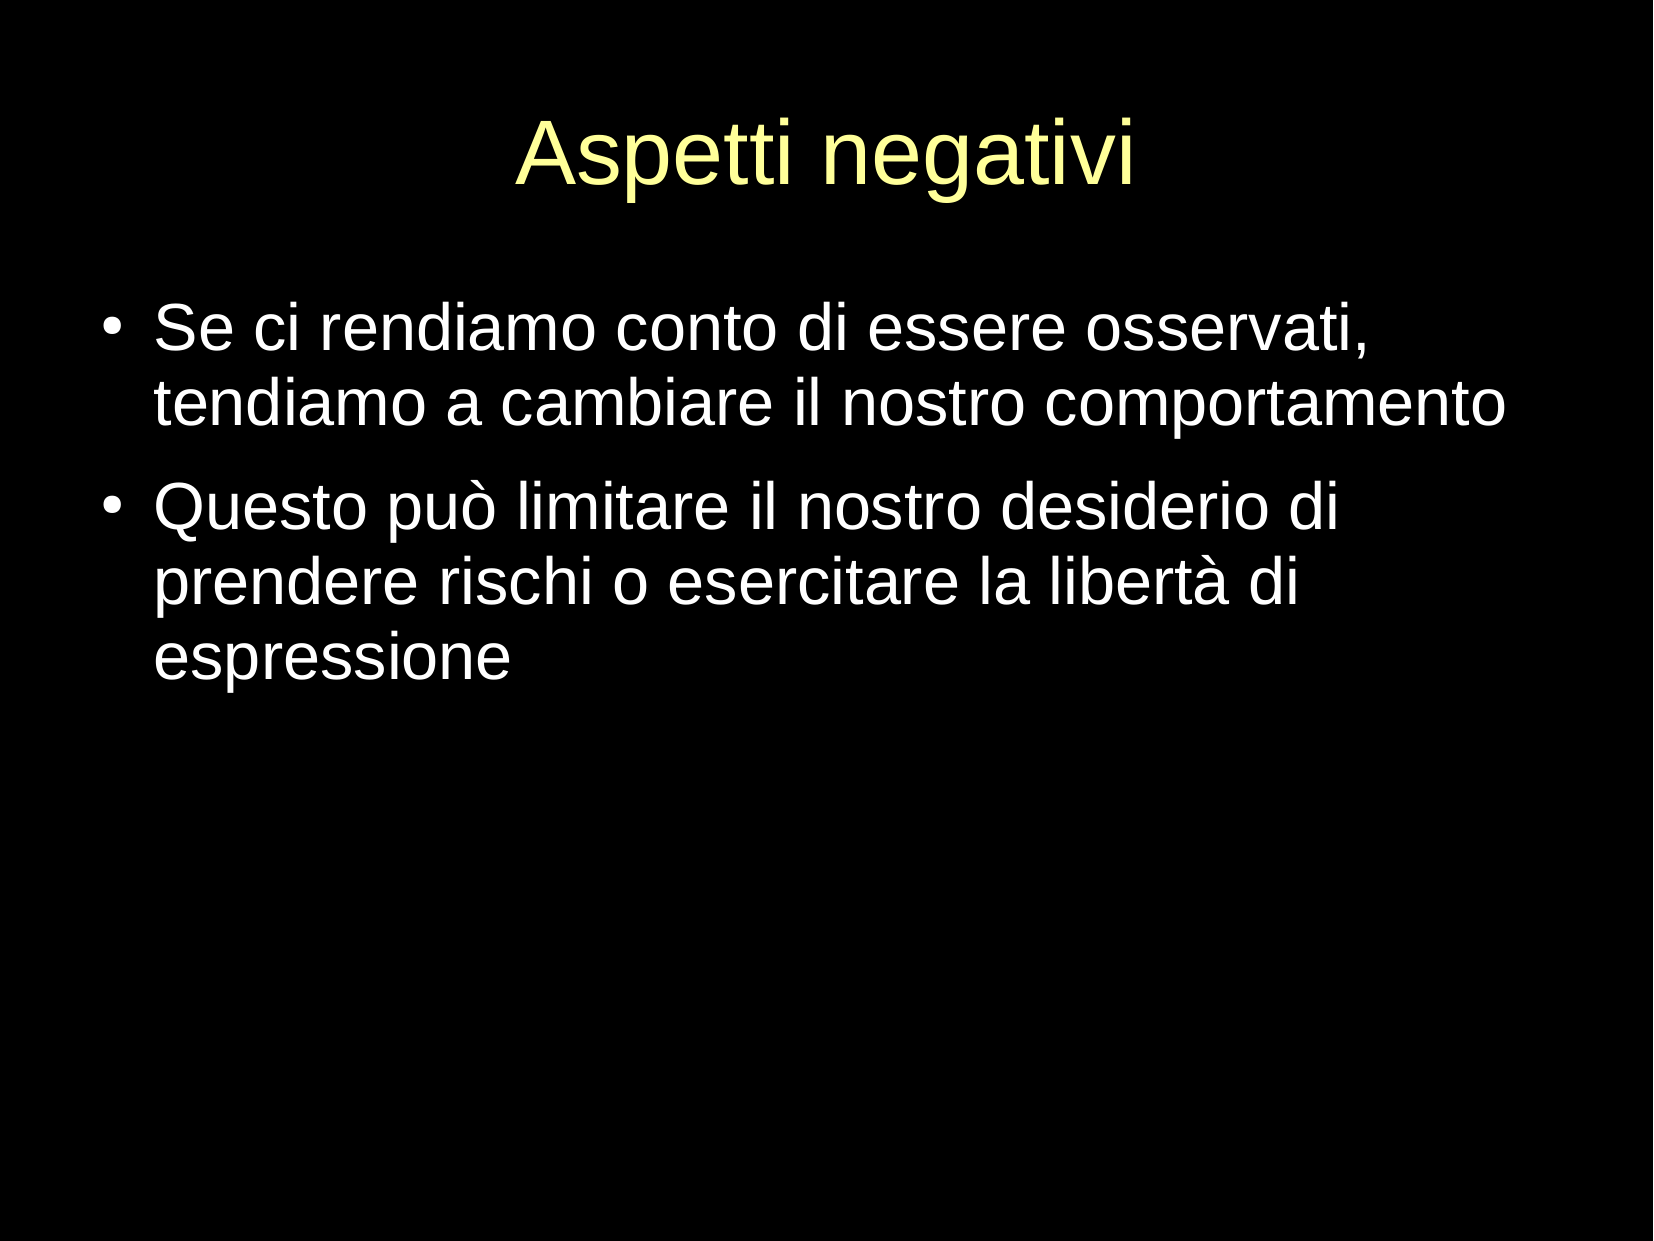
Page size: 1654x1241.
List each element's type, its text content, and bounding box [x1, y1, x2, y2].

title Aspetti negativi [82, 49, 1571, 257]
list Se ci rendiamo conto di essere osservati, tendiamo a cambiare il nostro comportamento Questo può limitare il nostro desiderio di prendere rischi o esercitare la libertà di espressione [82, 290, 1571, 1126]
